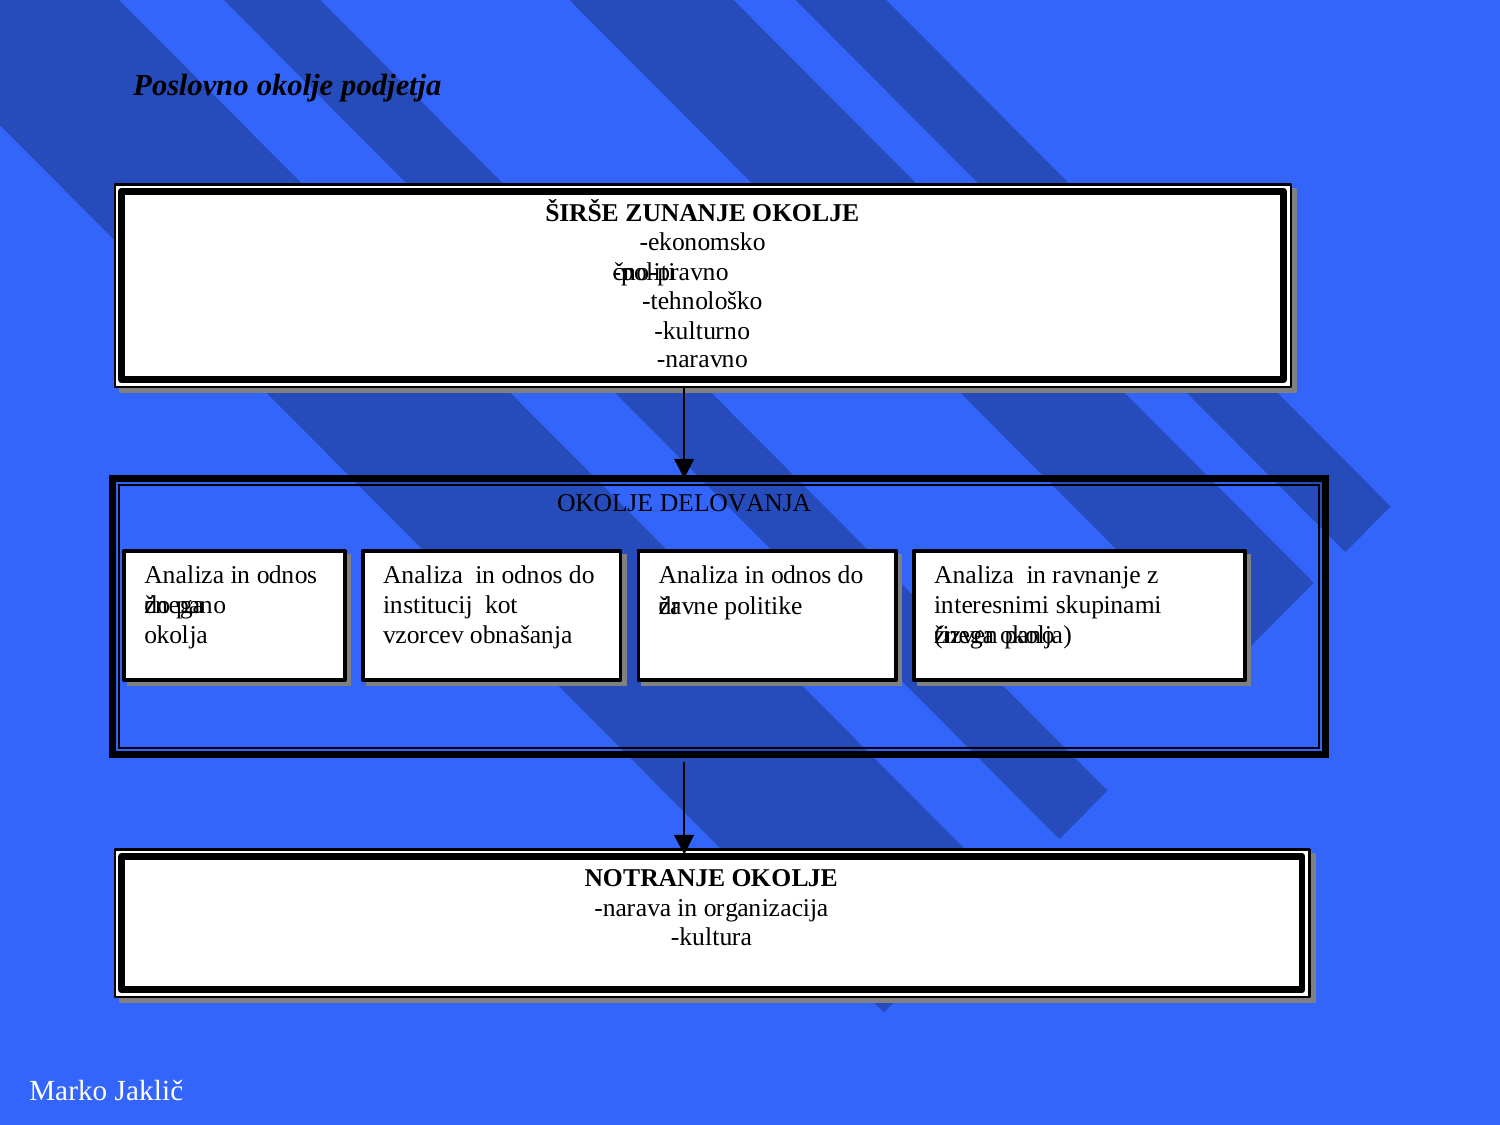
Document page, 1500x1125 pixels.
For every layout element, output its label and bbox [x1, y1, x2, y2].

text_box [107, 37, 1330, 1076]
